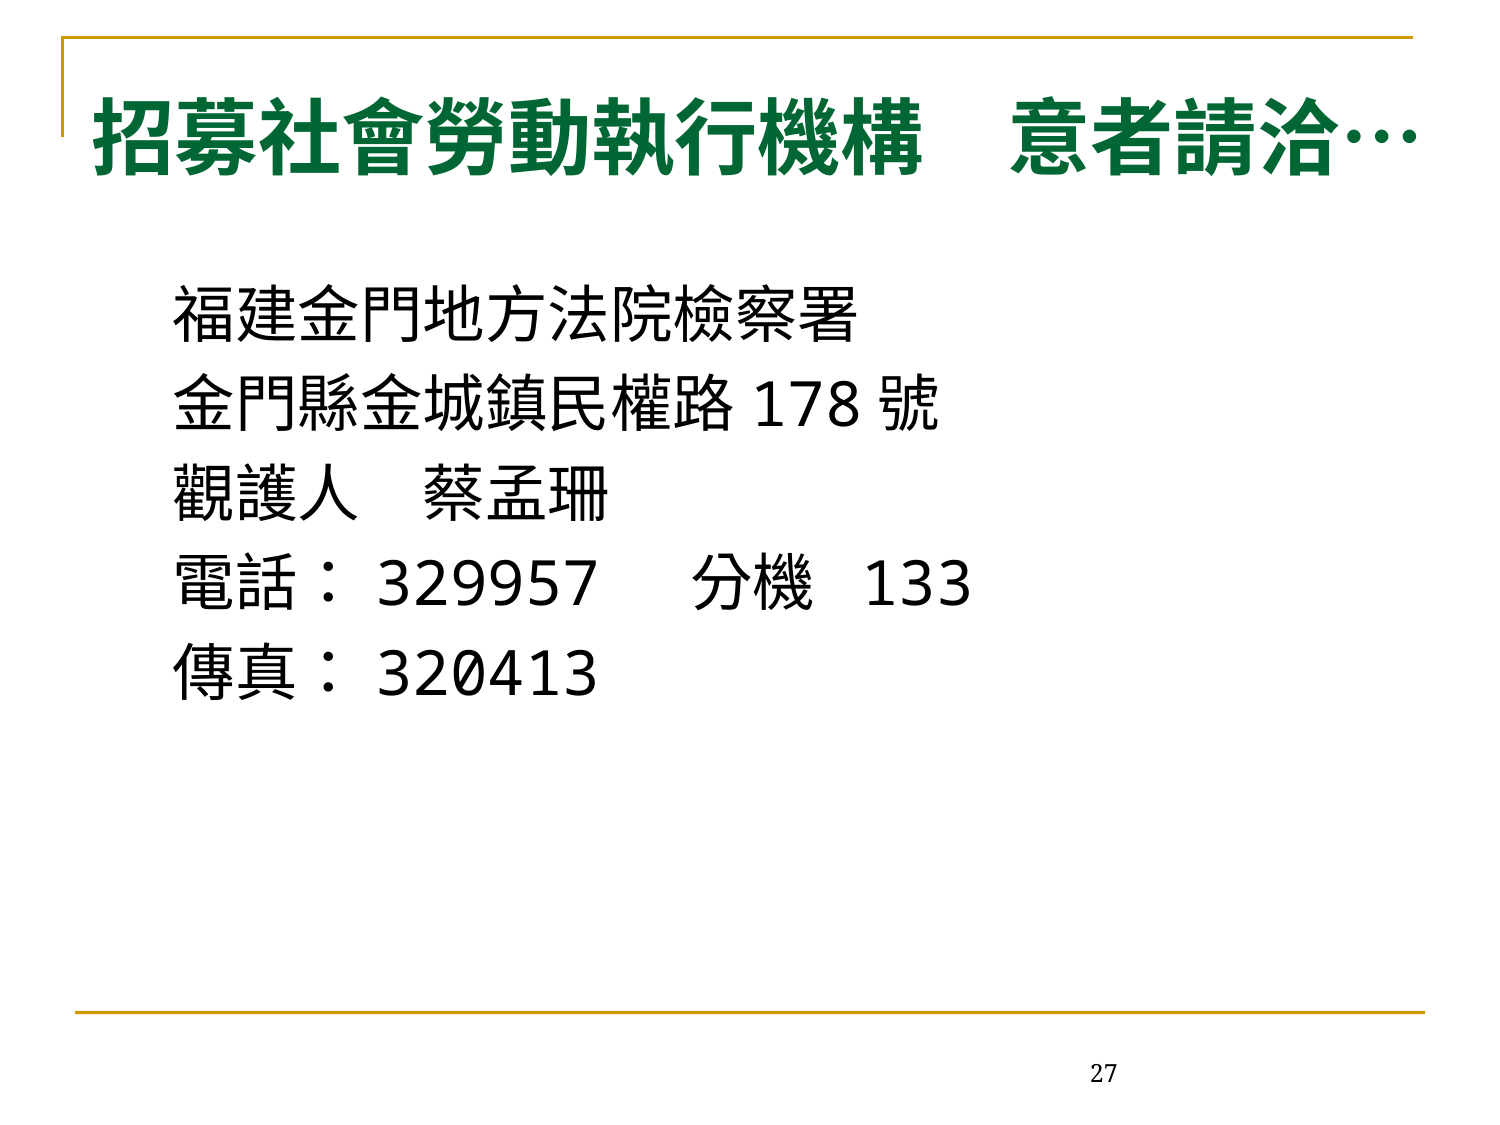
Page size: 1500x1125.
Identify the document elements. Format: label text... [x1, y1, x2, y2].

title 招募社會勞動執行機構 意者請洽… [76, 78, 1447, 278]
list 福建金門地方法院檢察署 金門縣金城鎮民權路178號 觀護人 蔡孟珊 電話：329957 分機 133 傳真：320413 [101, 267, 1403, 928]
text_box [1074, 1024, 1426, 1100]
